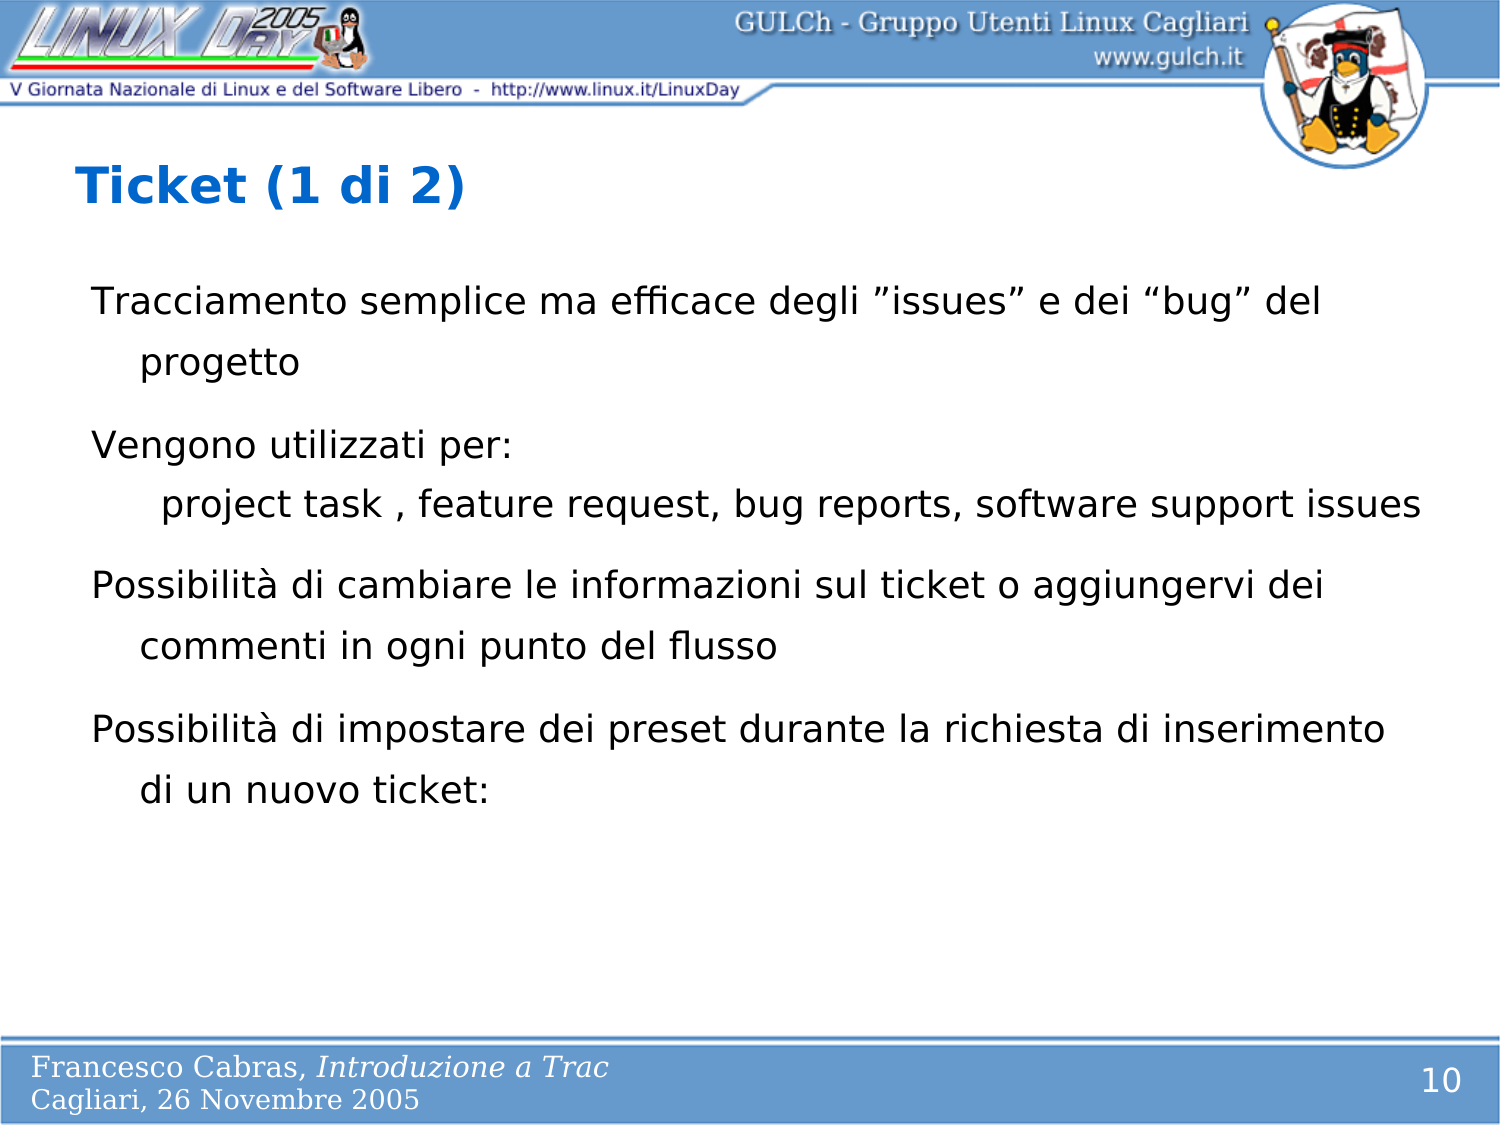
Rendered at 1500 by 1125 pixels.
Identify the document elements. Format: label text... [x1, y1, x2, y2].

picture [0, 0, 1500, 1125]
list Tracciamento semplice ma efficace degli ”issues” e dei “bug” del progetto Vengono utilizzati per: project task , feature request, bug reports, software support issues Possibilità di cambiare le informazioni sul ticket o aggiungervi dei commenti in ogni punto del flusso Possibilità di impostare dei preset durante la richiesta di inserimento di un nuovo ticket: [75, 262, 1426, 1013]
title Ticket (1 di 2) [75, 149, 1276, 226]
